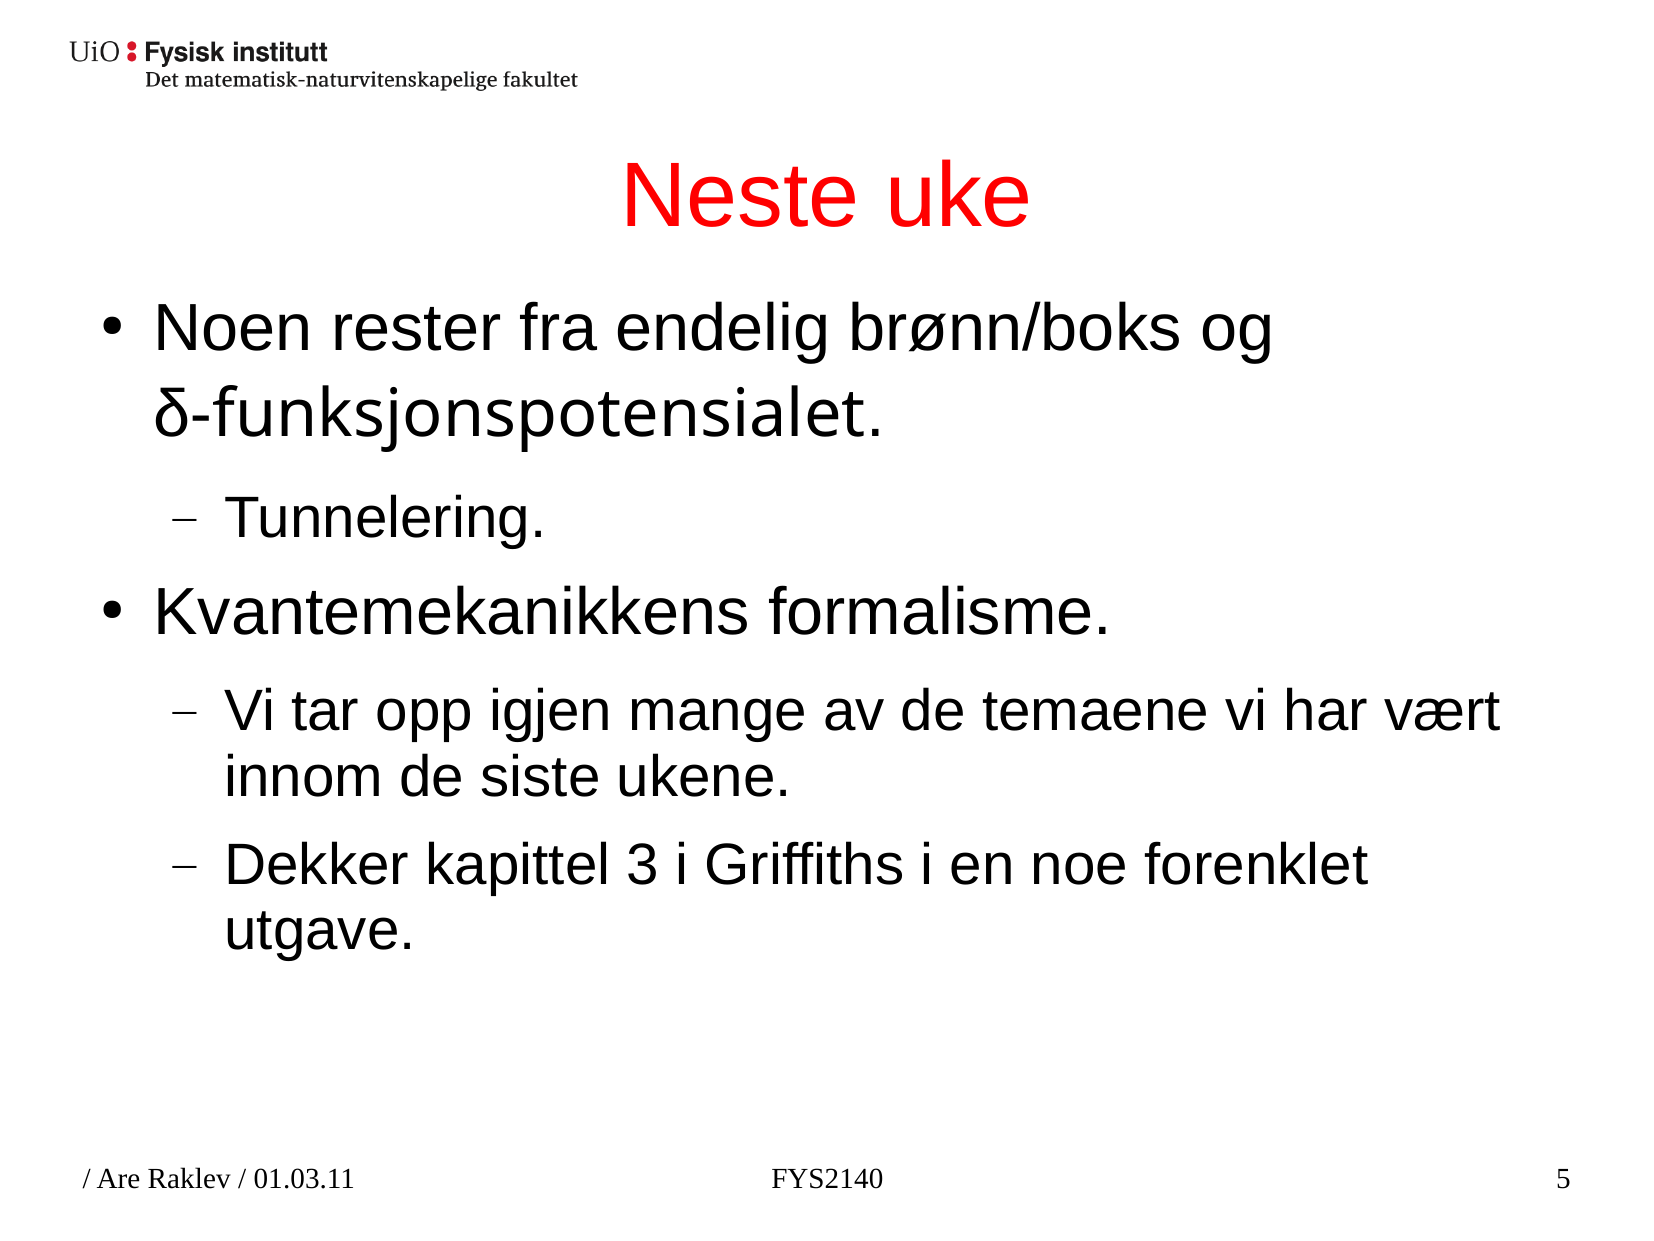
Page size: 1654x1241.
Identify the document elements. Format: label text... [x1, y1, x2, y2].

list Noen rester fra endelig brønn/boks og δ-funksjonspotensialet. Tunnelering. Kvantemekanikkens formalisme. Vi tar opp igjen mange av de temaene vi har vært innom de siste ukene. Dekker kapittel 3 i Griffiths i en noe forenklet utgave. [82, 290, 1576, 1094]
picture [68, 37, 581, 93]
title Neste uke [82, 90, 1571, 290]
